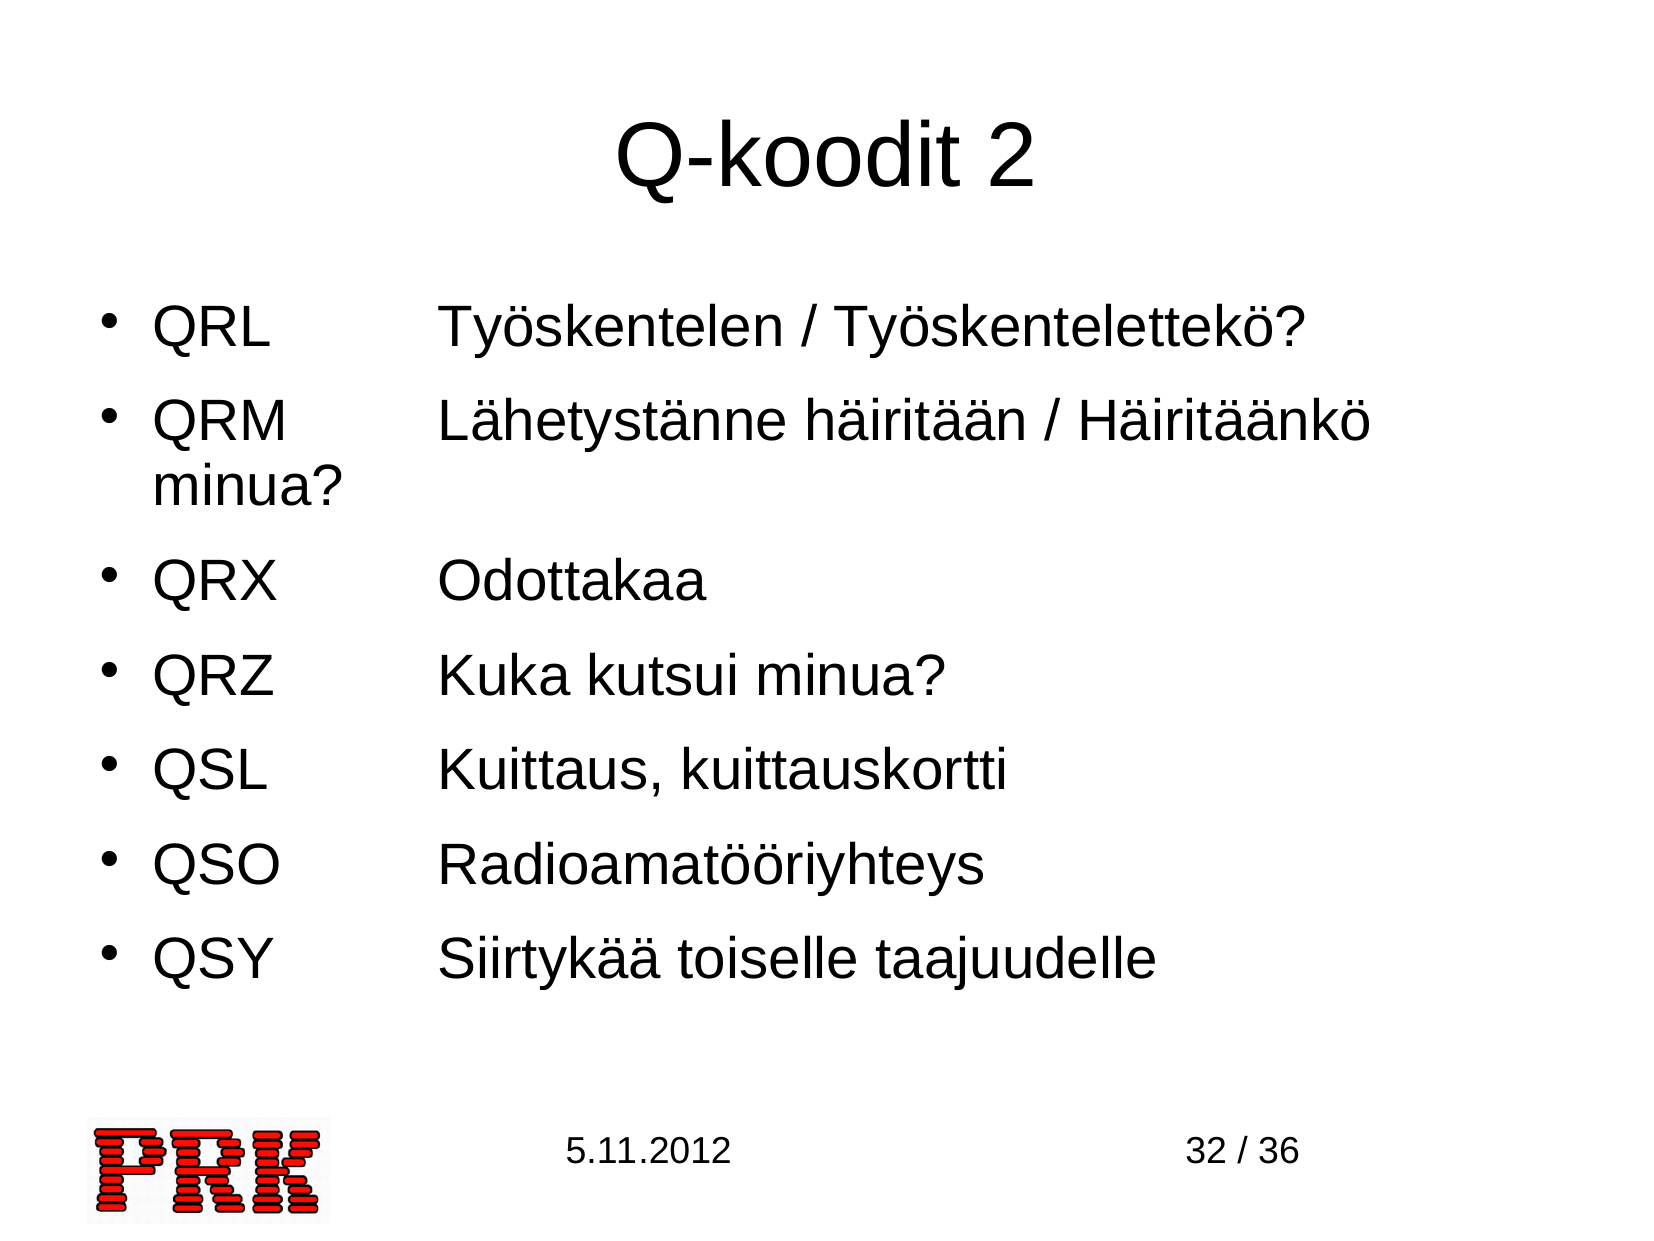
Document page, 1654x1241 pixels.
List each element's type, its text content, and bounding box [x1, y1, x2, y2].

list QRL Työskentelen / Työskentelettekö? QRM Lähetystänne häiritään / Häiritäänkö minua? QRX Odottakaa QRZ Kuka kutsui minua? QSL Kuittaus, kuittauskortti QSO Radioamatööriyhteys QSY Siirtykää toiselle taajuudelle [82, 290, 1571, 1109]
picture [87, 1117, 330, 1224]
title Q-koodit 2 [82, 49, 1571, 257]
